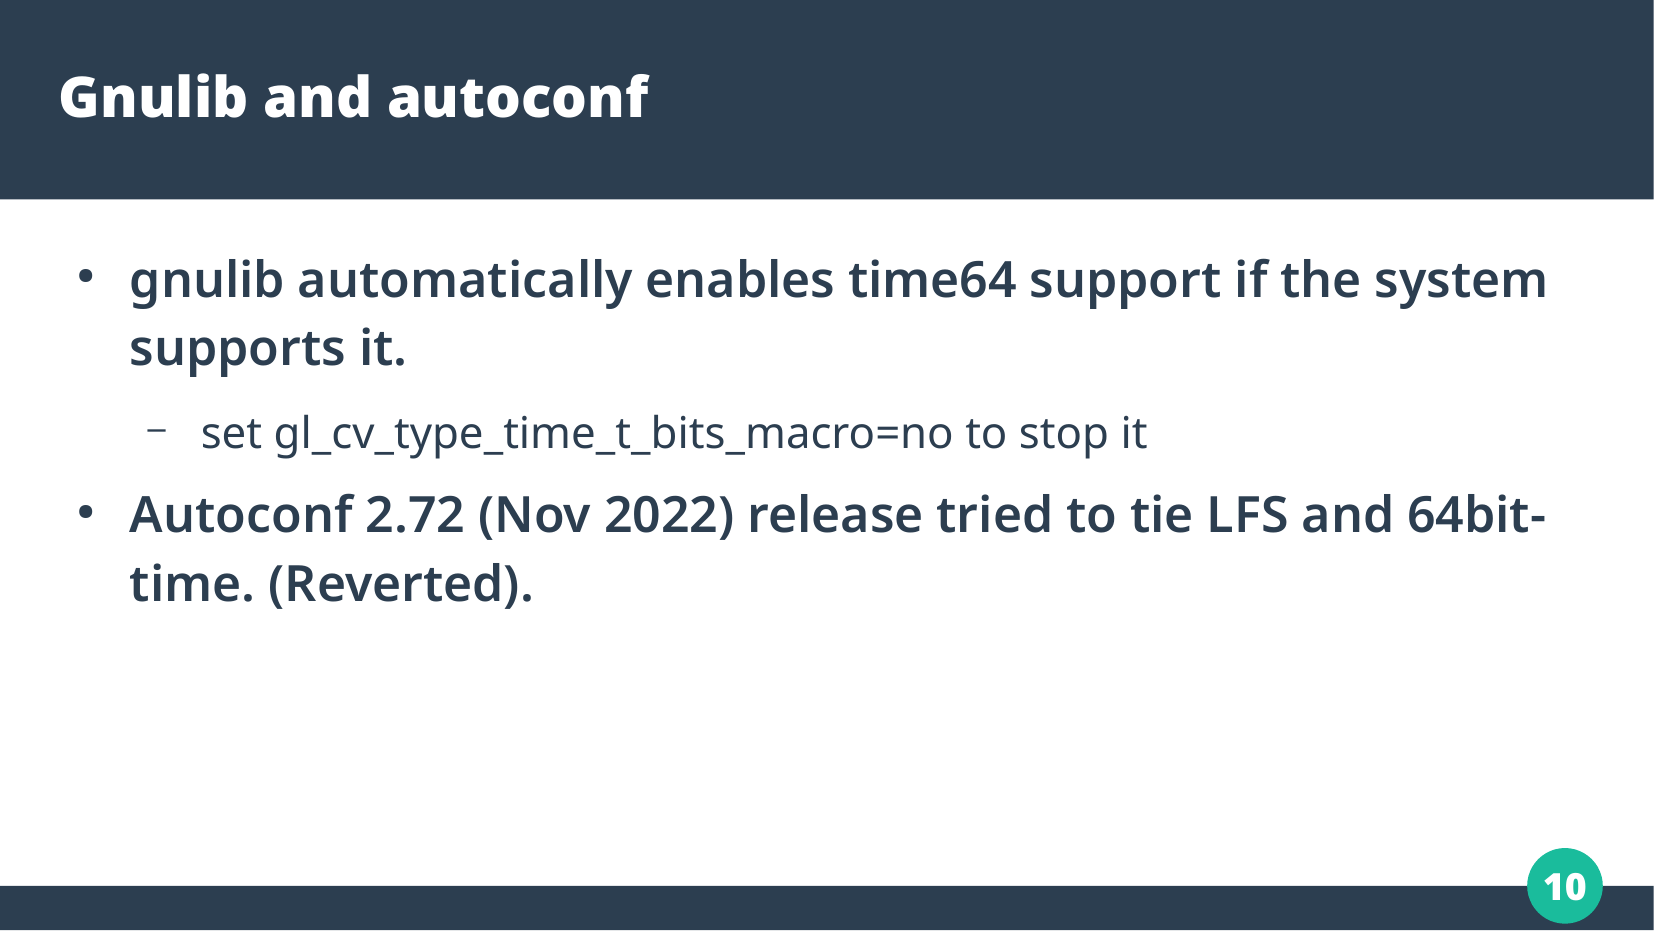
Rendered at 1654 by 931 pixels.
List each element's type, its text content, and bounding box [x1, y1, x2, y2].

title Gnulib and autoconf [59, 37, 1595, 155]
list gnulib automatically enables time64 support if the system supports it. set gl_cv_type_time_t_bits_macro=no to stop it Autoconf 2.72 (Nov 2022) release tried to tie LFS and 64bit-time. (Reverted). [59, 243, 1595, 864]
